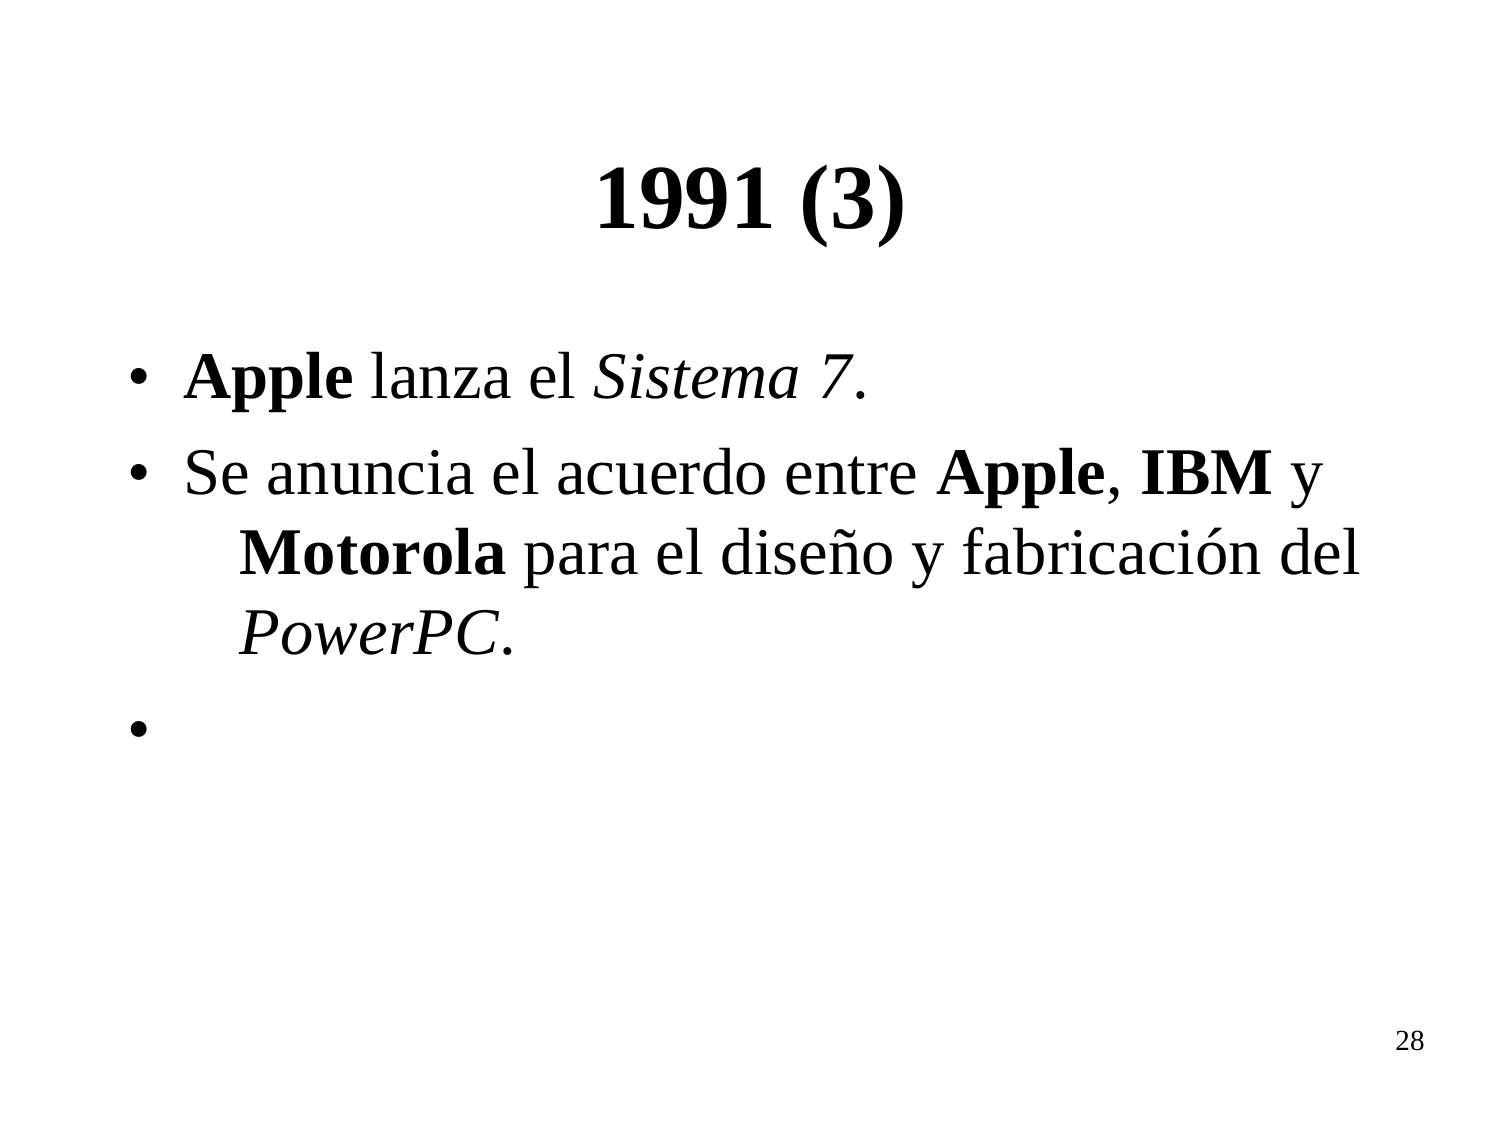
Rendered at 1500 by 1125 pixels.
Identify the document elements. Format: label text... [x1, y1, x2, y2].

title 1991 (3) [112, 99, 1388, 288]
list Apple lanza el Sistema 7. Se anuncia el acuerdo entre Apple, IBM y Motorola para el diseño y fabricación del PowerPC. [112, 324, 1388, 1000]
